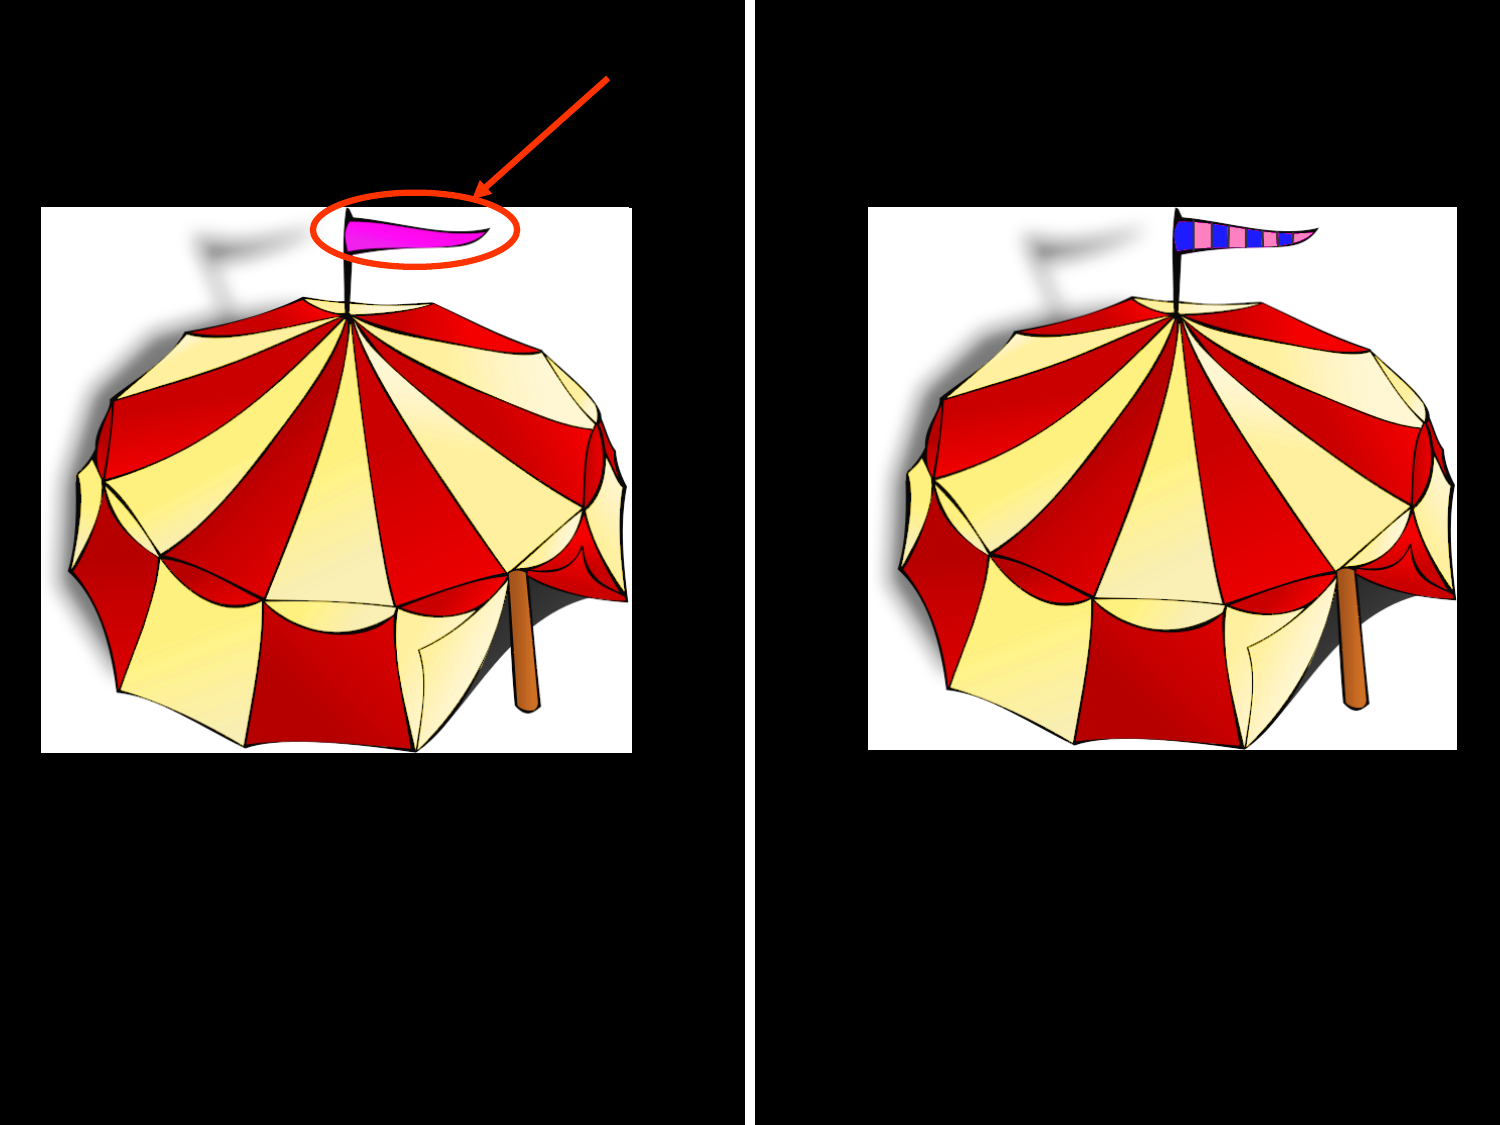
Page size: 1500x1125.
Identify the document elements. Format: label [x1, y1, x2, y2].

picture [41, 207, 632, 753]
picture [868, 207, 1457, 750]
picture [317, 207, 513, 263]
